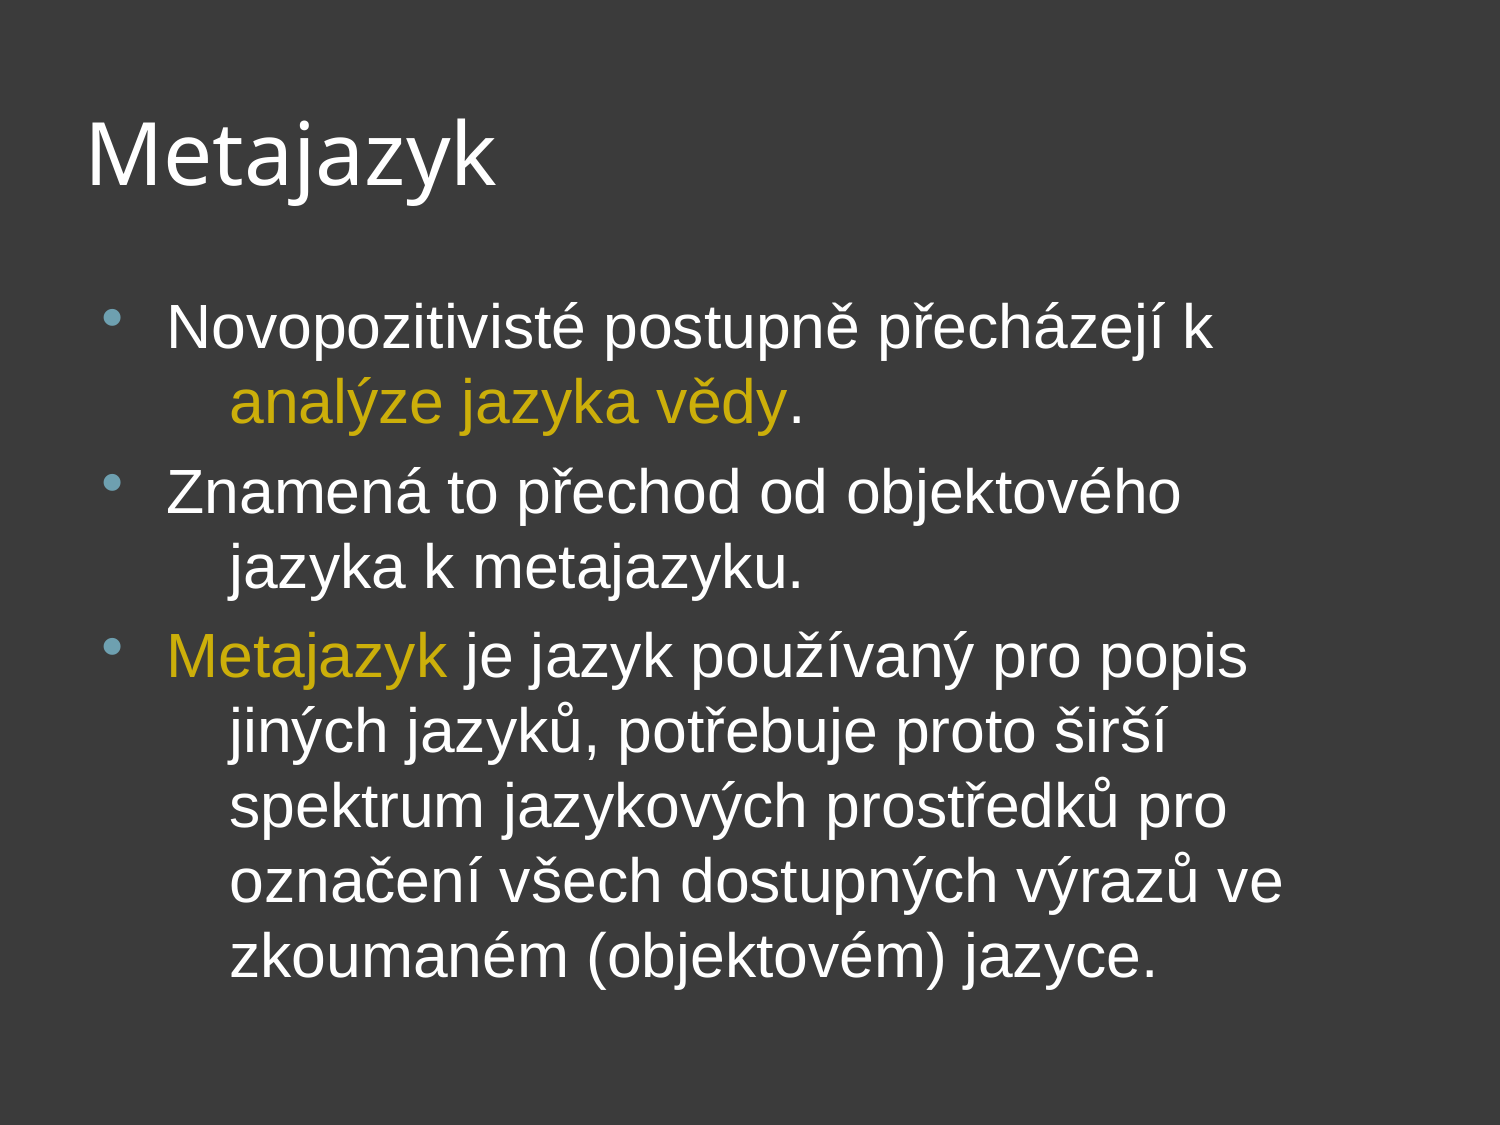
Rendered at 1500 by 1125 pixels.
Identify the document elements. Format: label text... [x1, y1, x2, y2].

list Novopozitivisté postupně přecházejí k analýze jazyka vědy. Znamená to přechod od objektového jazyka k metajazyku. Metajazyk je jazyk používaný pro popis jiných jazyků, potřebuje proto širší spektrum jazykových prostředků pro označení všech dostupných výrazů ve zkoumaném (objektovém) jazyce. [76, 278, 1302, 1022]
title Metajazyk [76, 90, 1302, 278]
